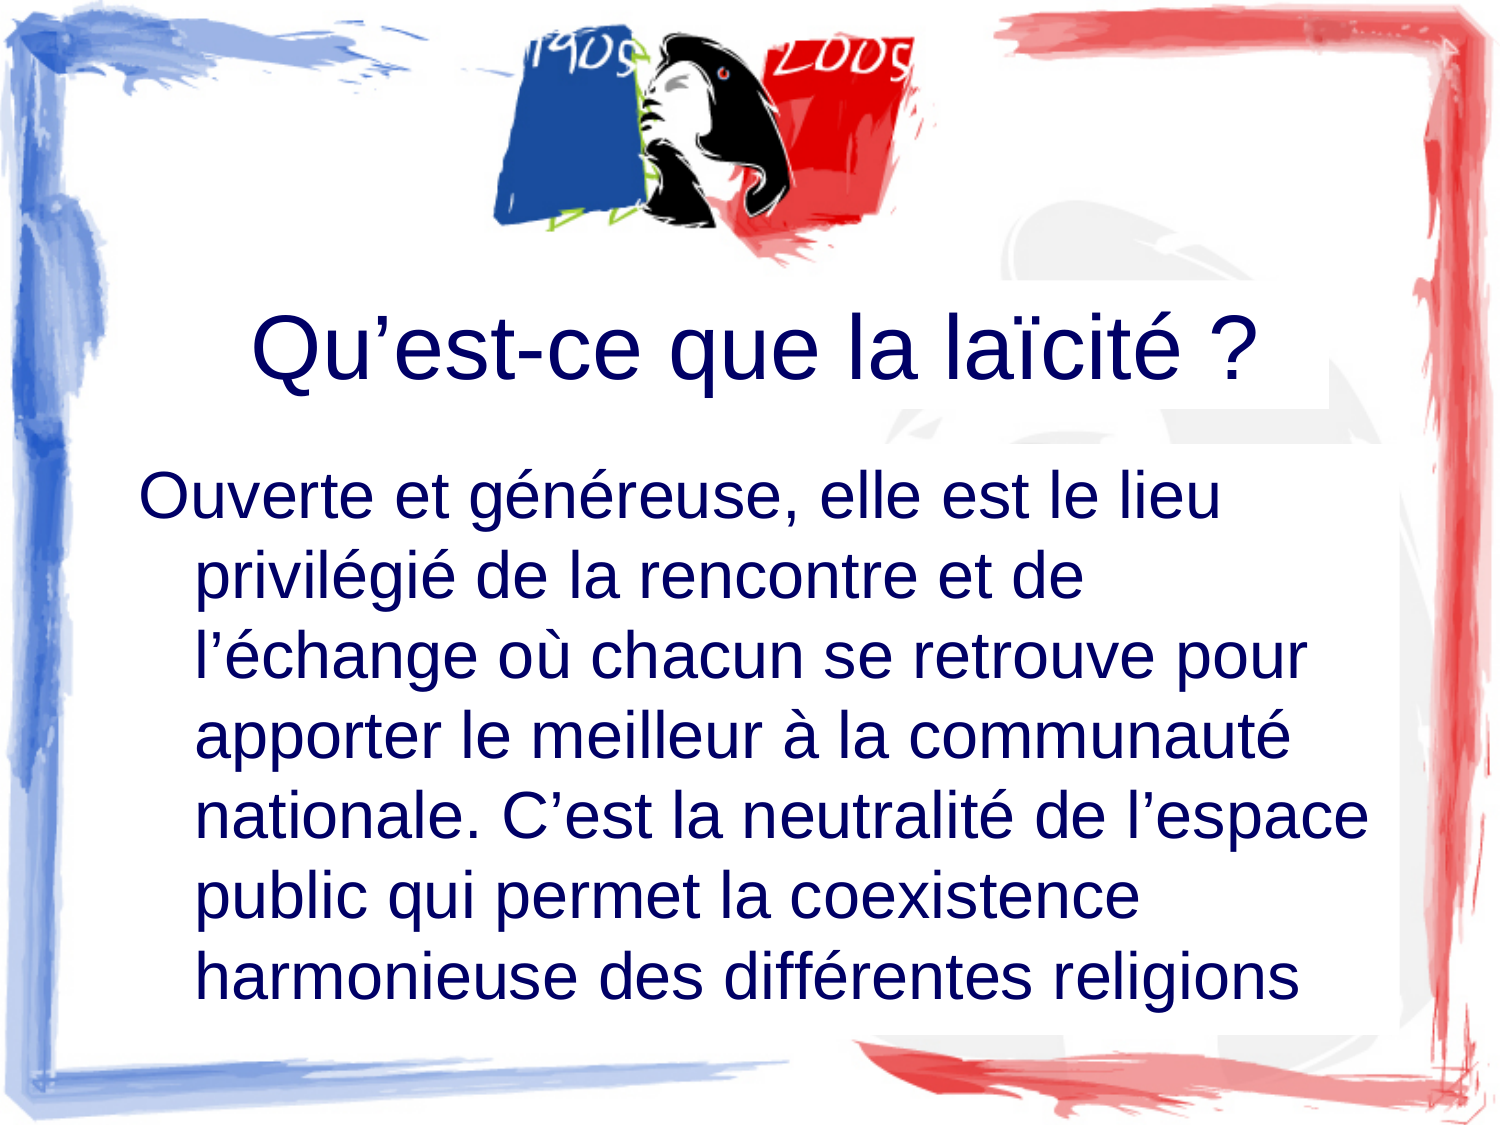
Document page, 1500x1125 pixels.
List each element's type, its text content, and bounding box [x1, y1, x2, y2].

picture [0, 0, 1500, 1125]
title Qu’est-ce que la laïcité ? [183, 280, 1329, 409]
list Ouverte et généreuse, elle est le lieu privilégié de la rencontre et de l’échange où chacun se retrouve pour apporter le meilleur à la communauté nationale. C’est la neutralité de l’espace public qui permet la coexistence harmonieuse des différentes religions [123, 444, 1400, 1035]
